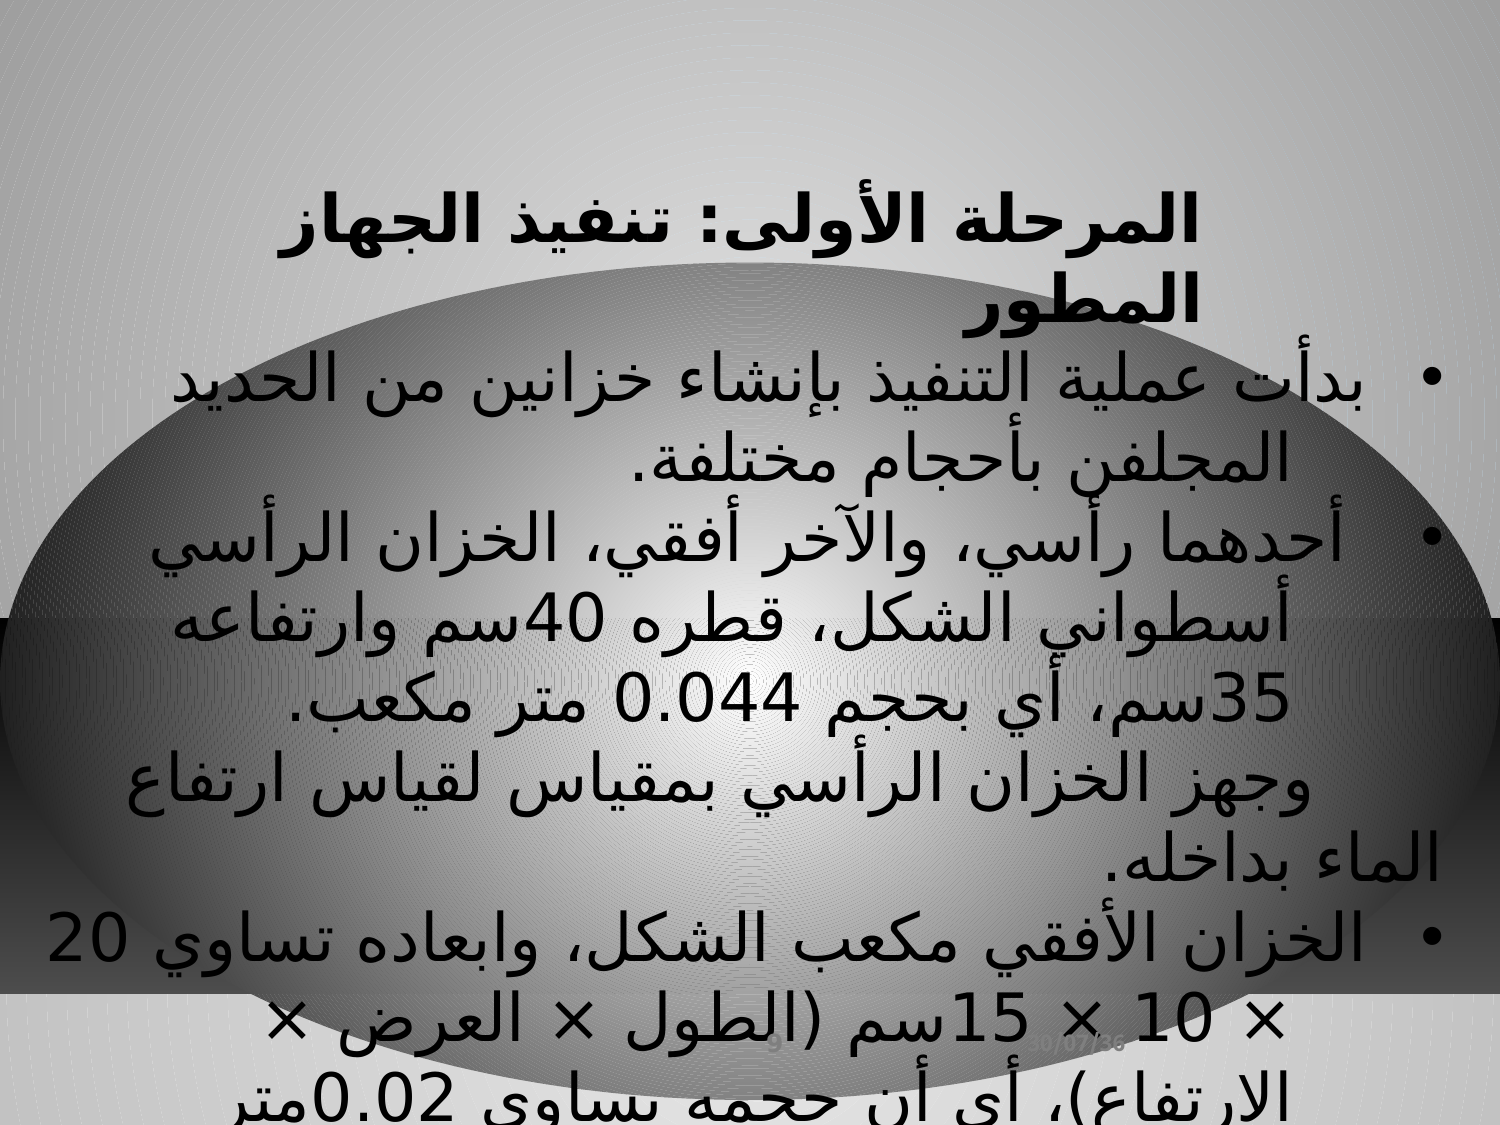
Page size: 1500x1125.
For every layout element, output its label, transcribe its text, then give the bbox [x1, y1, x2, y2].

text_box المرحلة الأولى: تنفيذ الجهاز المطور [265, 168, 1424, 265]
text_box بدأت عملية التنفيذ بإنشاء خزانين من الحديد المجلفن بأحجام مختلفة. أحدهما رأسي، والآخر أفقي، الخزان الرأسي أسطواني الشكل، قطره 40سم وارتفاعه 35سم، أي بحجم 0.044 متر مكعب. وجهز الخزان الرأسي بمقياس لقياس ارتفاع الماء بداخله. الخزان الأفقي مكعب الشكل، وابعاده تساوي 20 × 10 × 15سم (الطول × العرض × الارتفاع)، أي أن حجمه يساوي 0.02متر مكعب، جهز الخزان الثاني (الأفقي) بعوامة للسيطرة على مستوى الماء [29, 328, 1459, 1125]
text_box 30/07/36 [1012, 1012, 1426, 1073]
text_box [624, 1012, 925, 1073]
